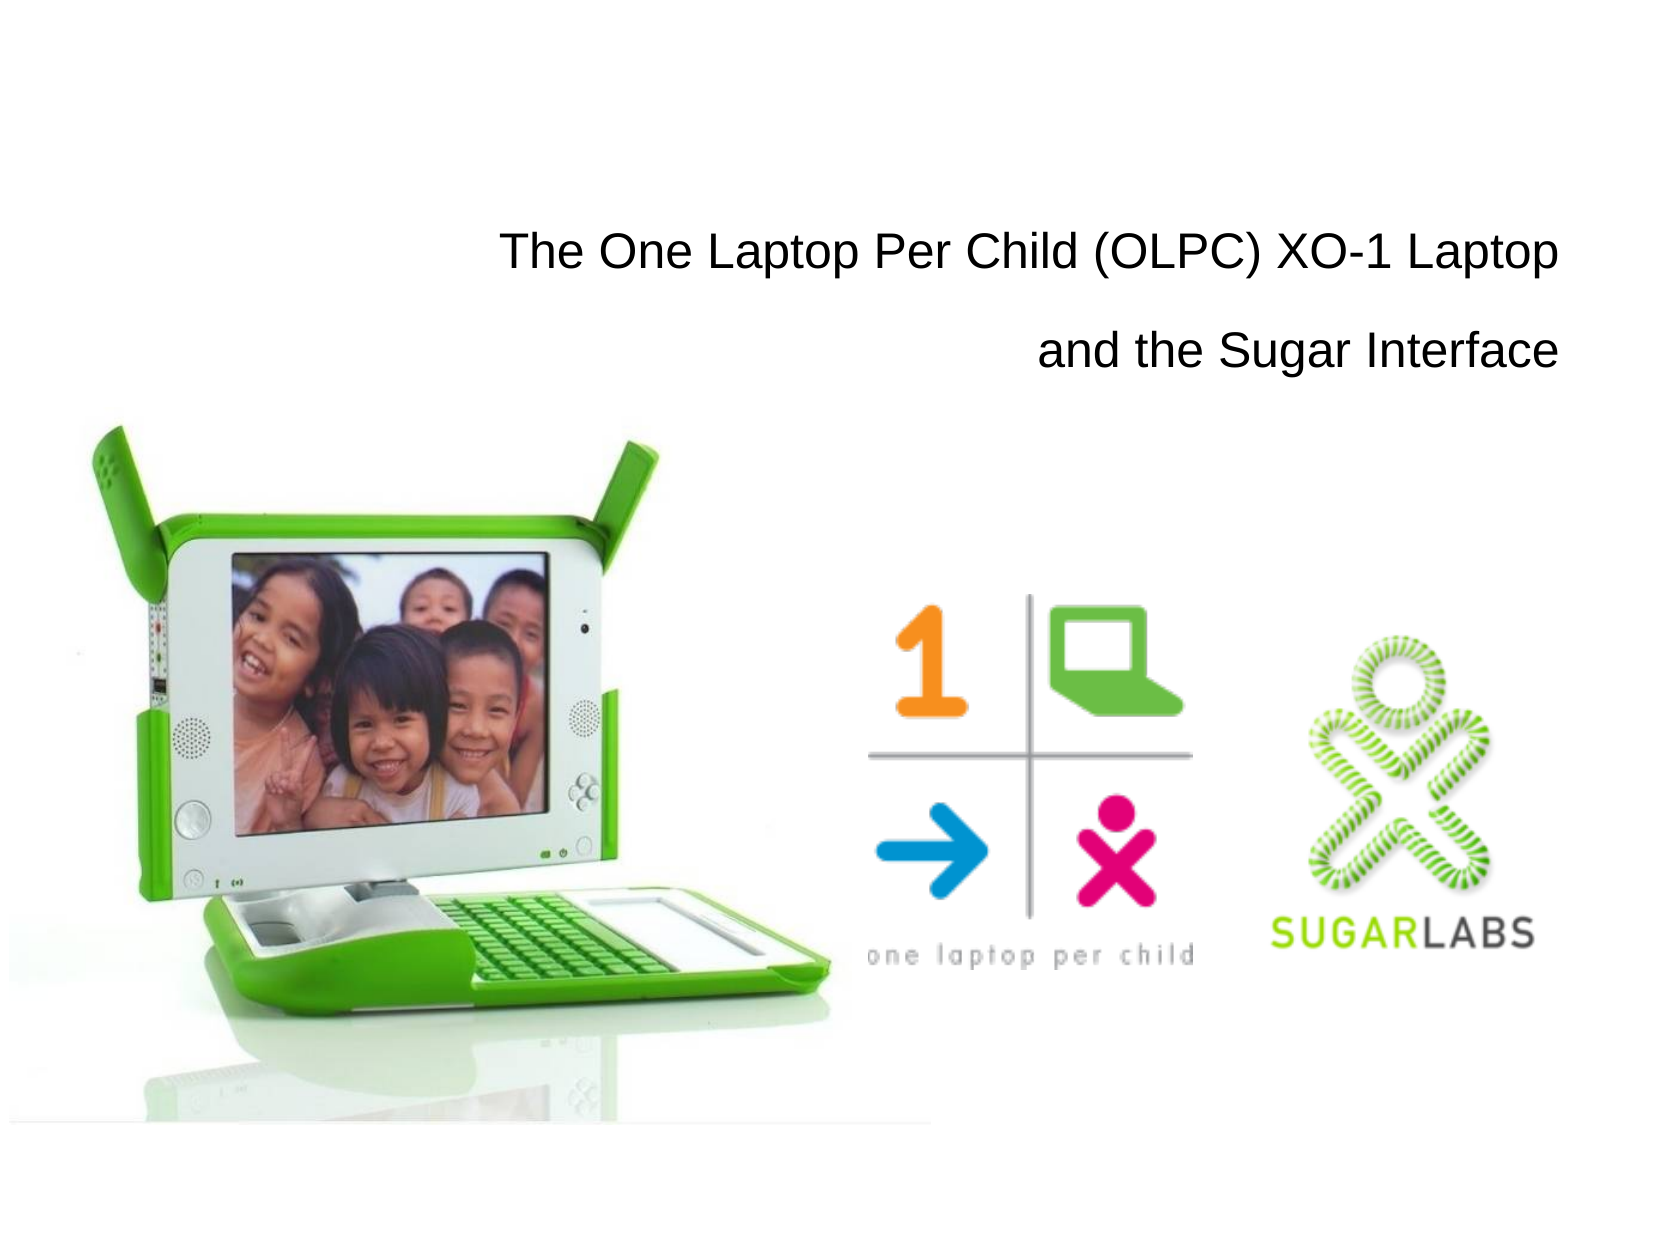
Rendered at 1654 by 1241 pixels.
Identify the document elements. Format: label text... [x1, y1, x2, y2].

list The One Laptop Per Child (OLPC) XO-1 Laptop and the Sugar Interface [52, 219, 1576, 1022]
picture [9, 407, 1193, 1126]
picture [1262, 632, 1544, 953]
